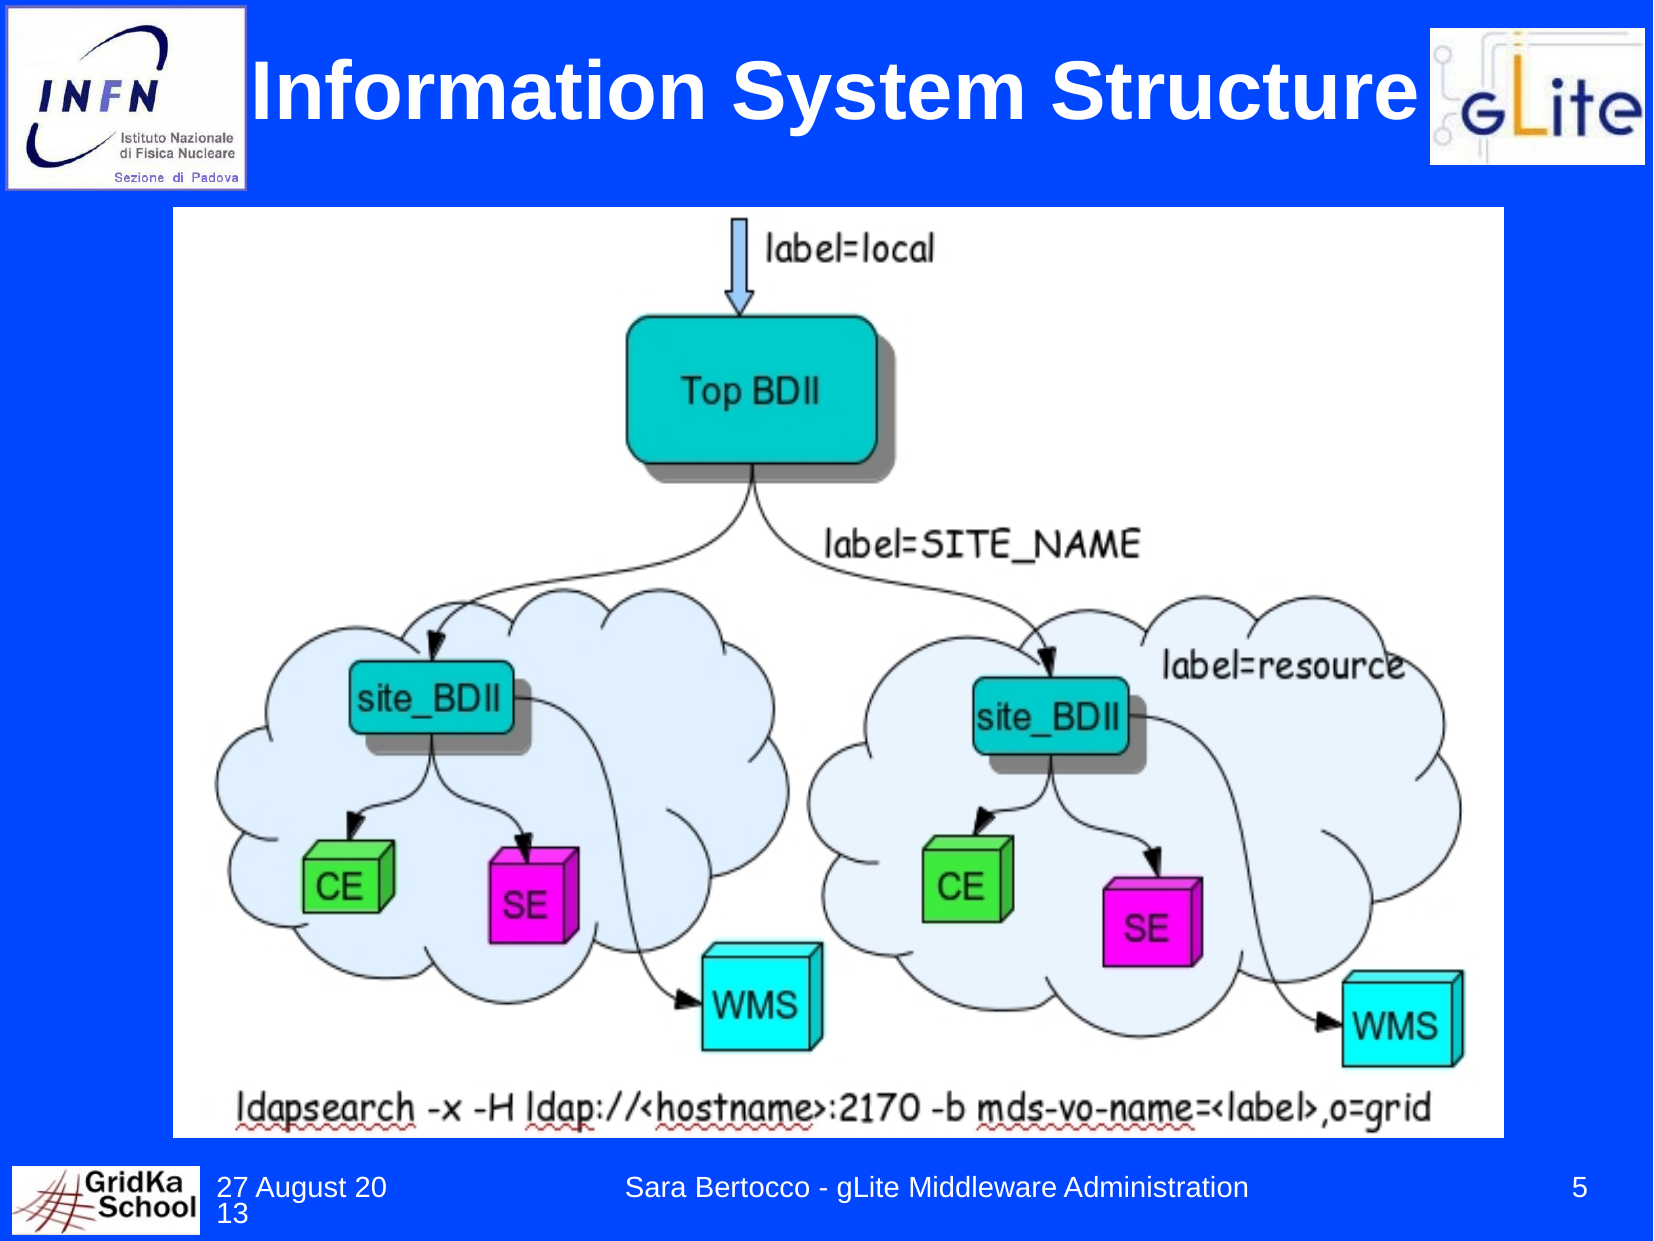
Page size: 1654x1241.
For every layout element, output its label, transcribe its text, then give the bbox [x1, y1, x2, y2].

picture [5, 5, 247, 191]
picture [12, 1166, 200, 1235]
picture [1430, 28, 1645, 165]
picture [173, 207, 1504, 1138]
title Information System Structure [9, 0, 1633, 203]
